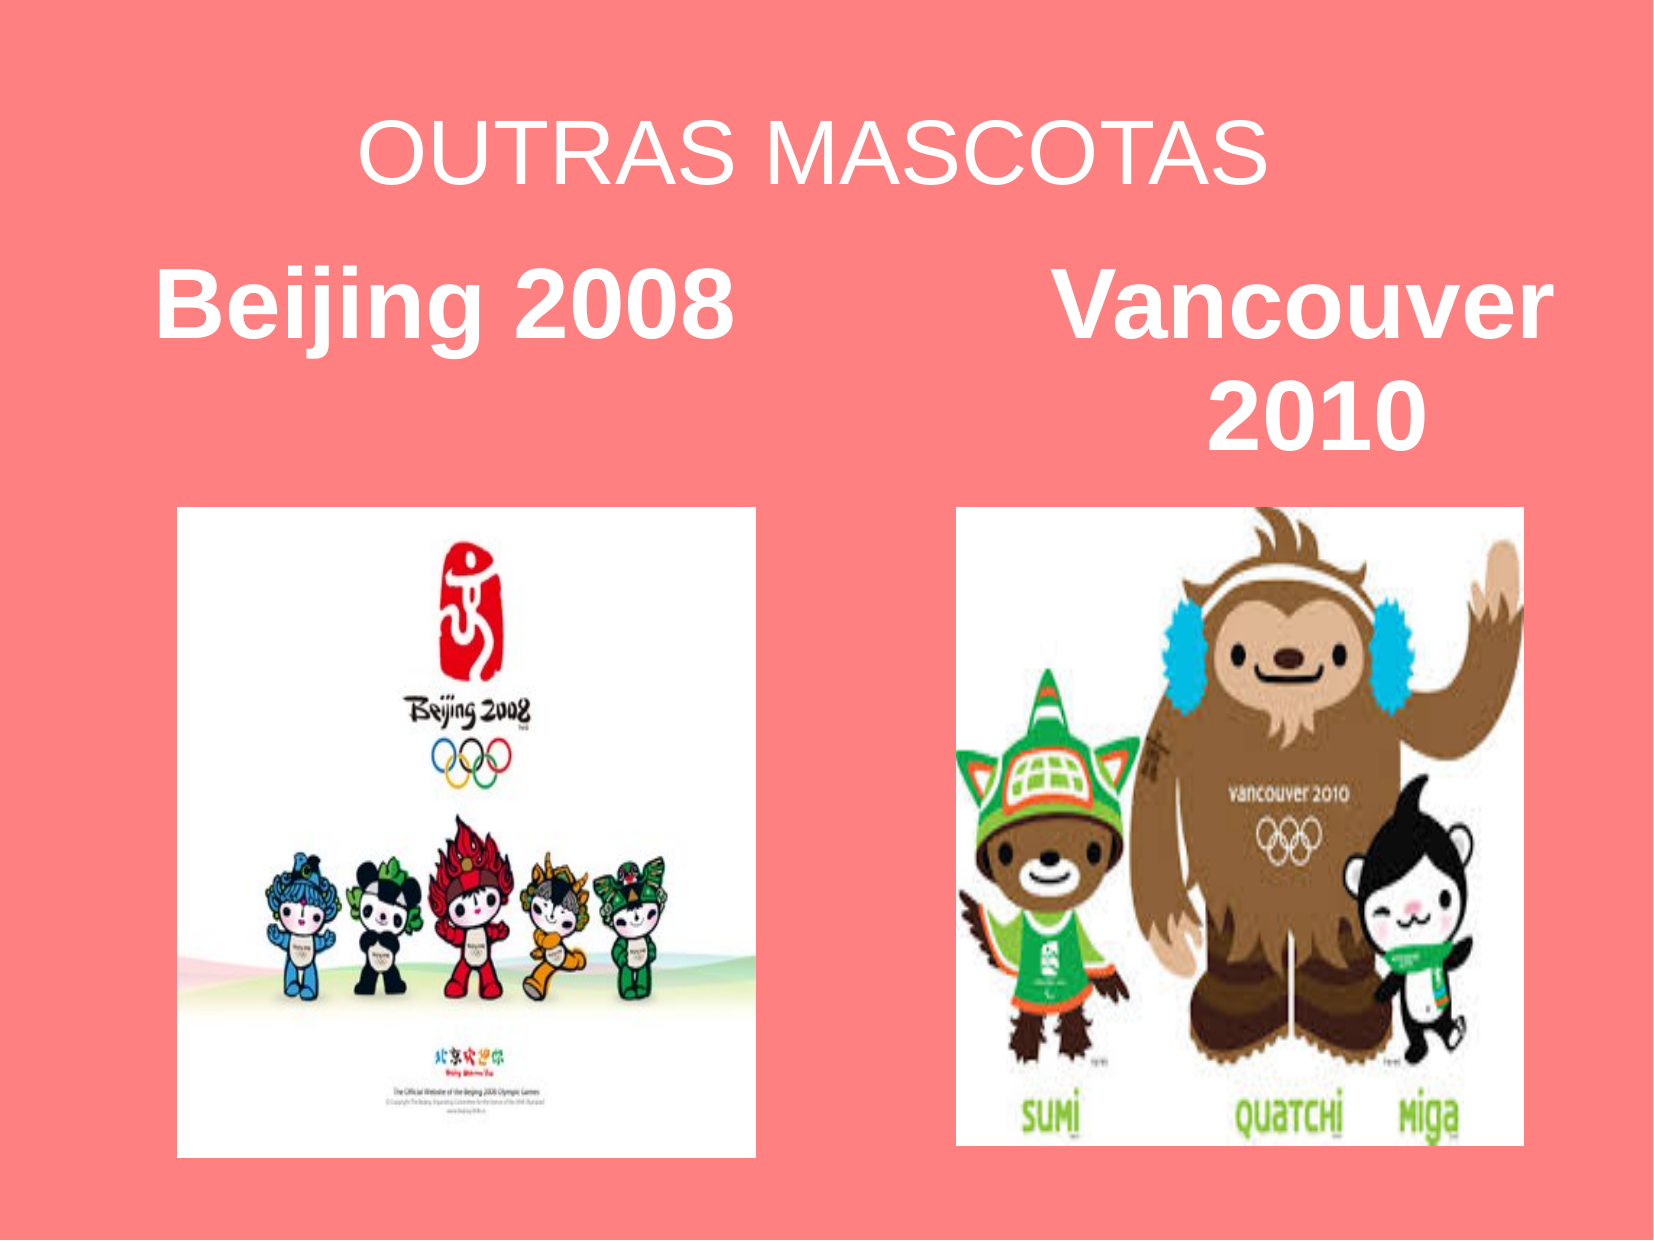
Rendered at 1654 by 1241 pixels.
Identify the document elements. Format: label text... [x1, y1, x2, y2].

picture [956, 507, 1524, 1146]
list Beijing 2008 Vancouver 2010 [82, 248, 1571, 472]
picture [177, 507, 756, 1158]
title OUTRAS MASCOTAS [82, 49, 1571, 248]
